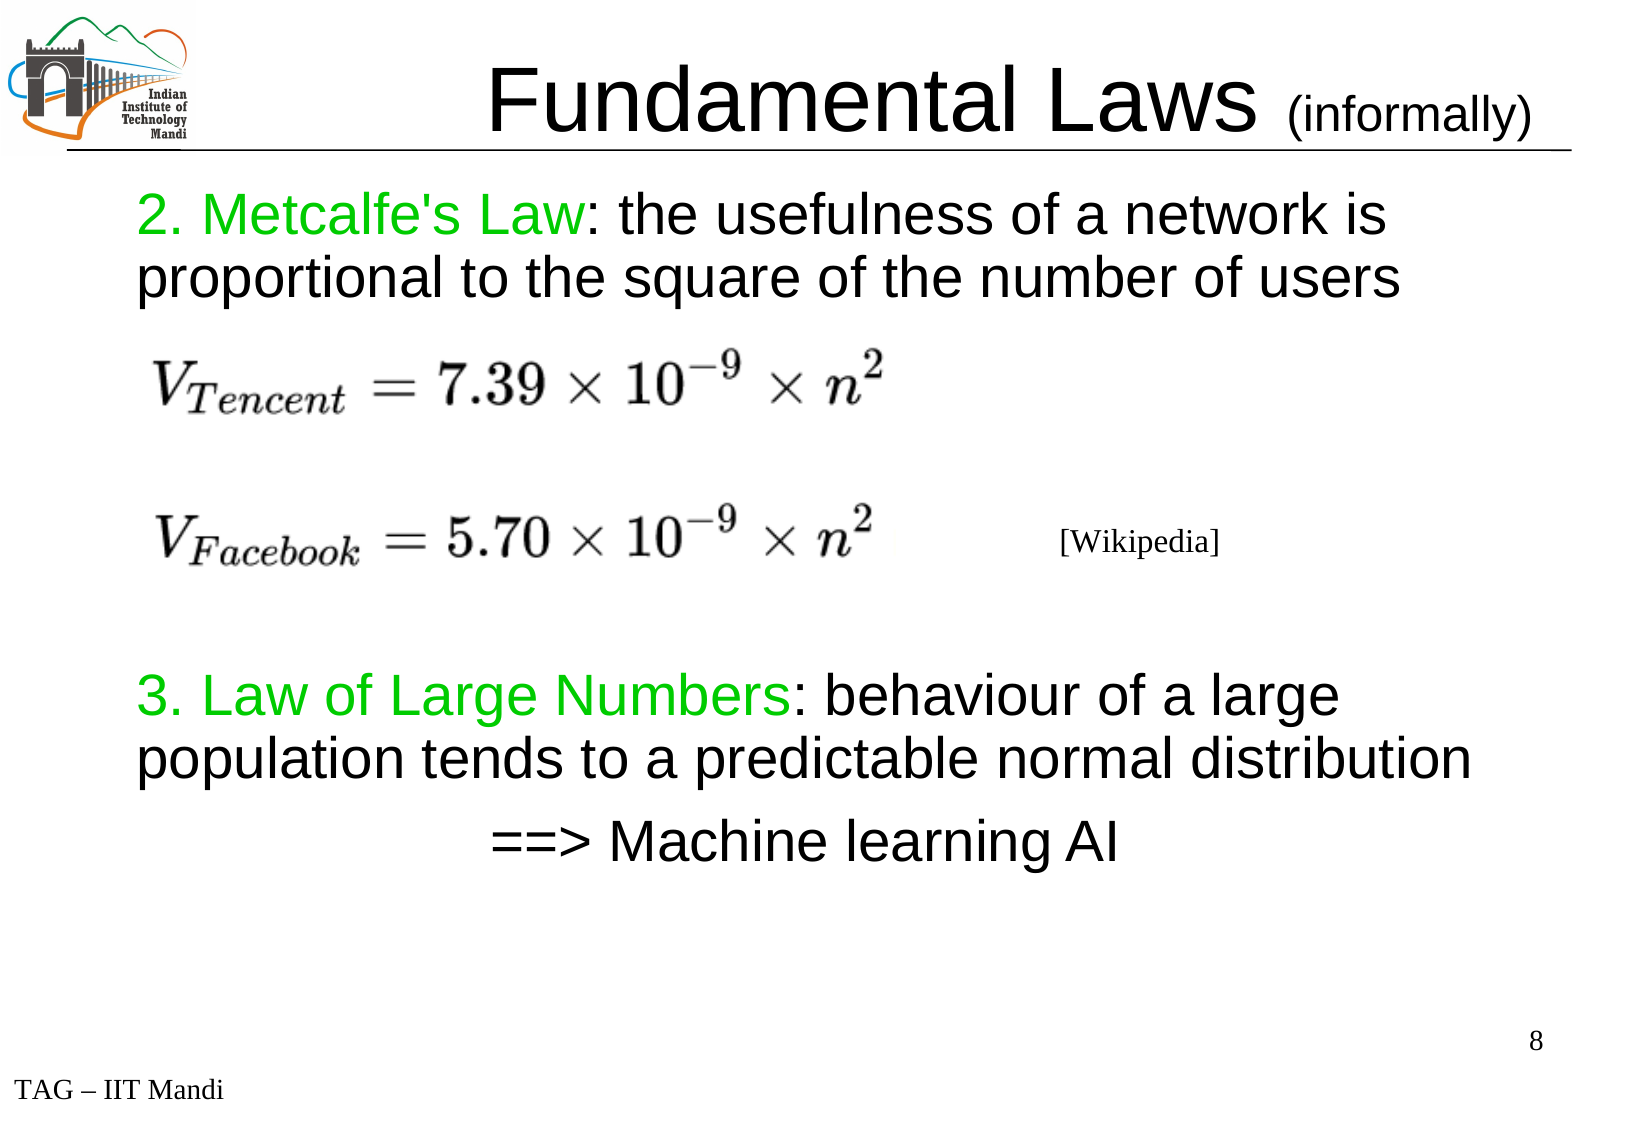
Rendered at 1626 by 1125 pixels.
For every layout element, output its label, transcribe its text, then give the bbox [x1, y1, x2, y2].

title Fundamental Laws (informally) [294, 23, 1549, 166]
list 2. Metcalfe's Law: the usefulness of a network is proportional to the square of the number of users 3. Law of Large Numbers: behaviour of a large population tends to a predictable normal distribution ==> Machine learning AI [121, 177, 1504, 1012]
text_box [Wikipedia] [1015, 512, 1264, 567]
picture [1, 0, 196, 156]
picture [135, 484, 896, 593]
picture [141, 330, 902, 438]
